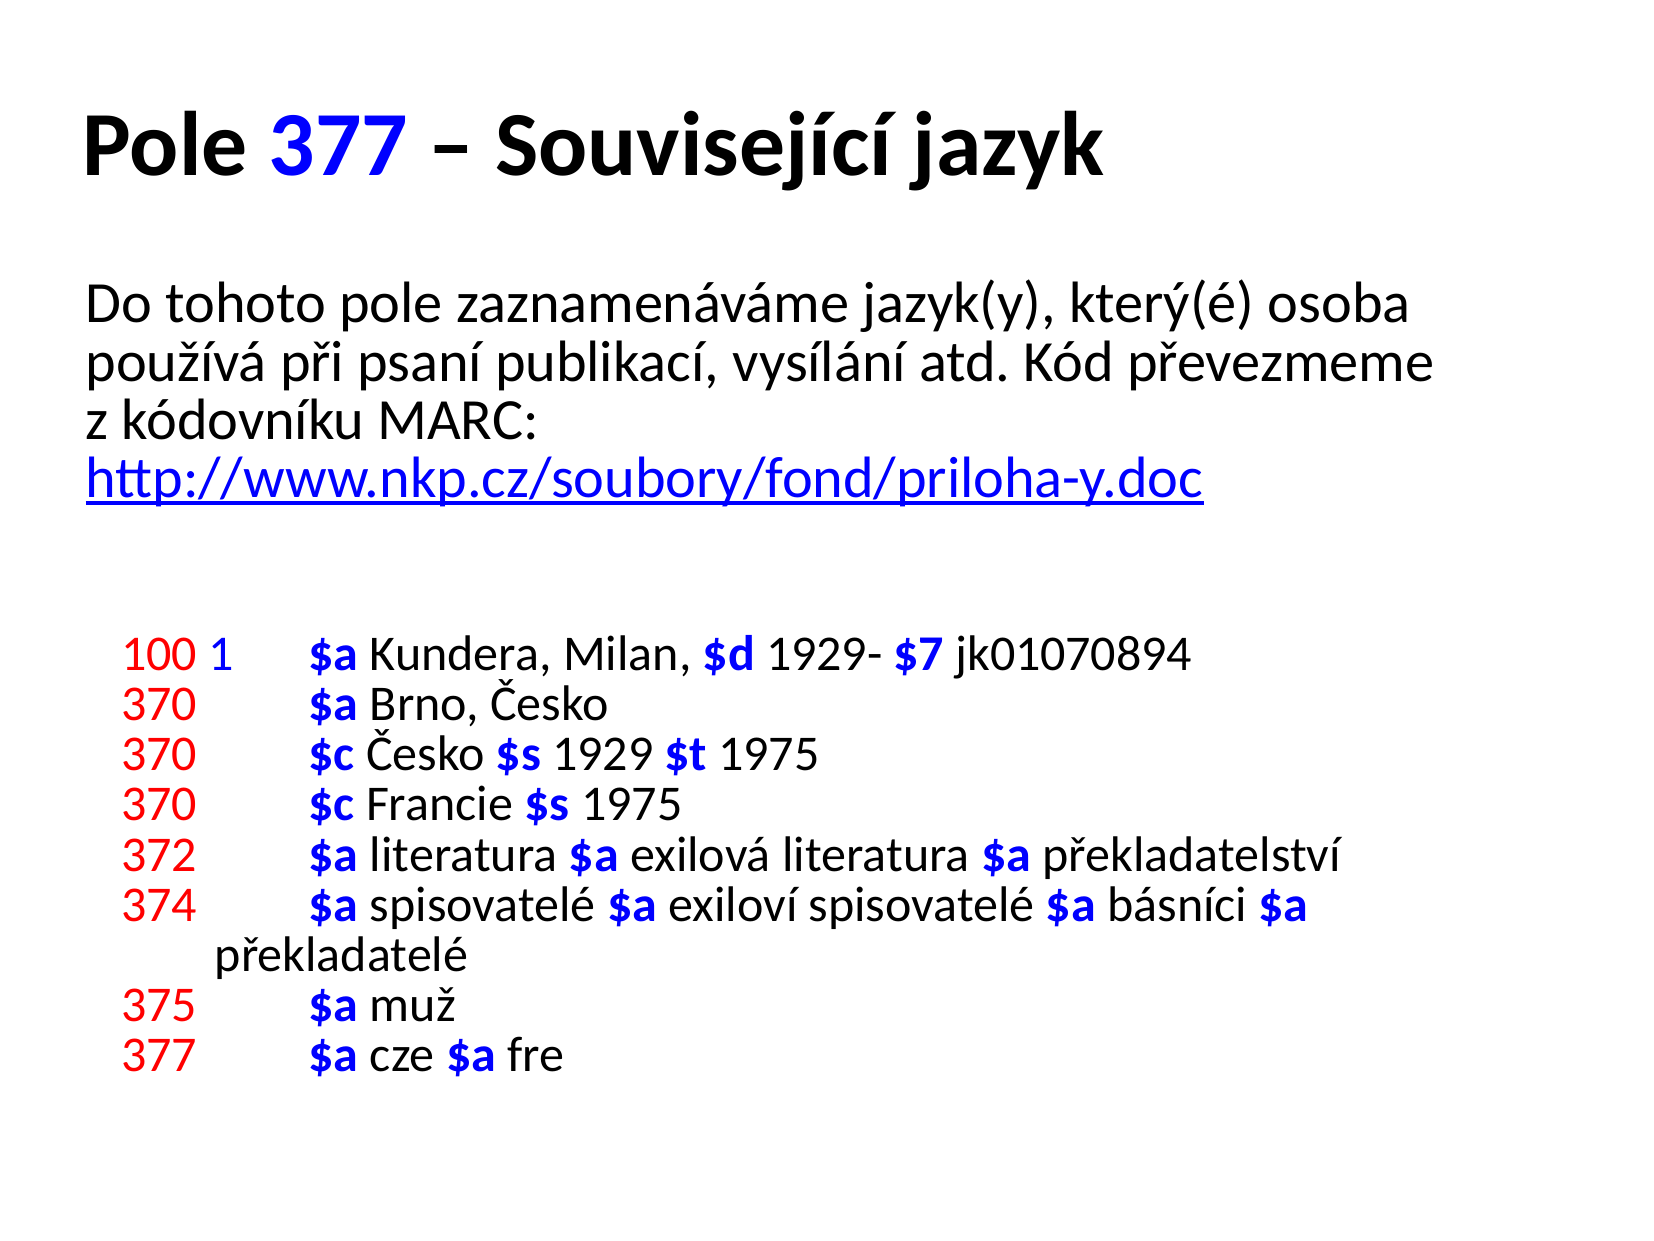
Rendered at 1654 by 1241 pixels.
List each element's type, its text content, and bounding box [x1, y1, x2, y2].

text_box Do tohoto pole zaznamenáváme jazyk(y), který(é) osoba používá při psaní publikací, vysílání atd. Kód převezmeme z kódovníku MARC: http://www.nkp.cz/soubory/fond/priloha-y.doc [70, 271, 1536, 1158]
text_box 100 1 $a Kundera, Milan, $d 1929- $7 jk01070894 370 $a Brno, Česko 370 $c Česko $s 1929 $t 1975 370 $c Francie $s 1975 372 $a literatura $a exilová literatura $a překladatelství 374 $a spisovatelé $a exiloví spisovatelé $a básníci $a překladatelé 375 $a muž 377 $a cze $a fre [106, 625, 1445, 1238]
title Pole 377 – Související jazyk [82, 49, 1571, 257]
